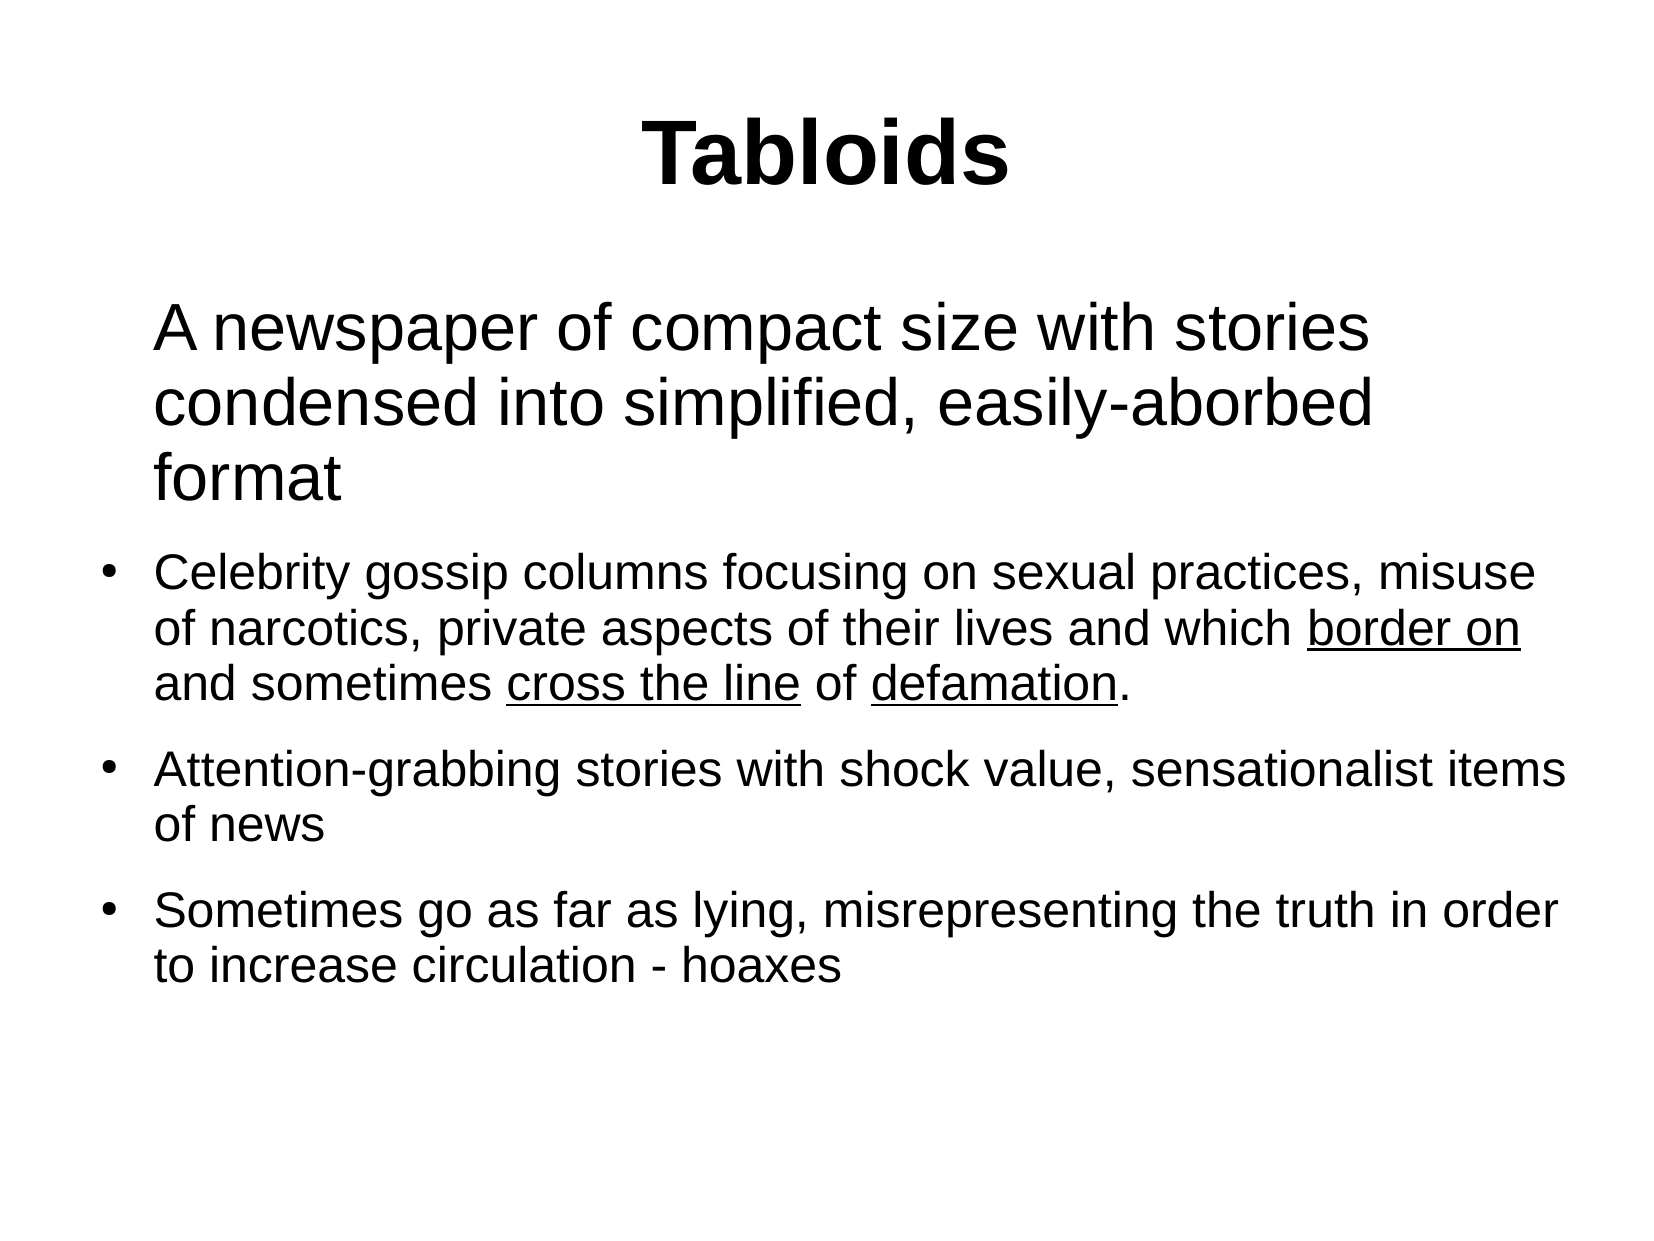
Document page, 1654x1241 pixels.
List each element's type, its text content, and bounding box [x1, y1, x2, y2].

title Tabloids [82, 49, 1571, 257]
list A newspaper of compact size with stories condensed into simplified, easily-aborbed format Celebrity gossip columns focusing on sexual practices, misuse of narcotics, private aspects of their lives and which border on and sometimes cross the line of defamation. Attention-grabbing stories with shock value, sensationalist items of news Sometimes go as far as lying, misrepresenting the truth in order to increase circulation - hoaxes [82, 290, 1571, 1109]
